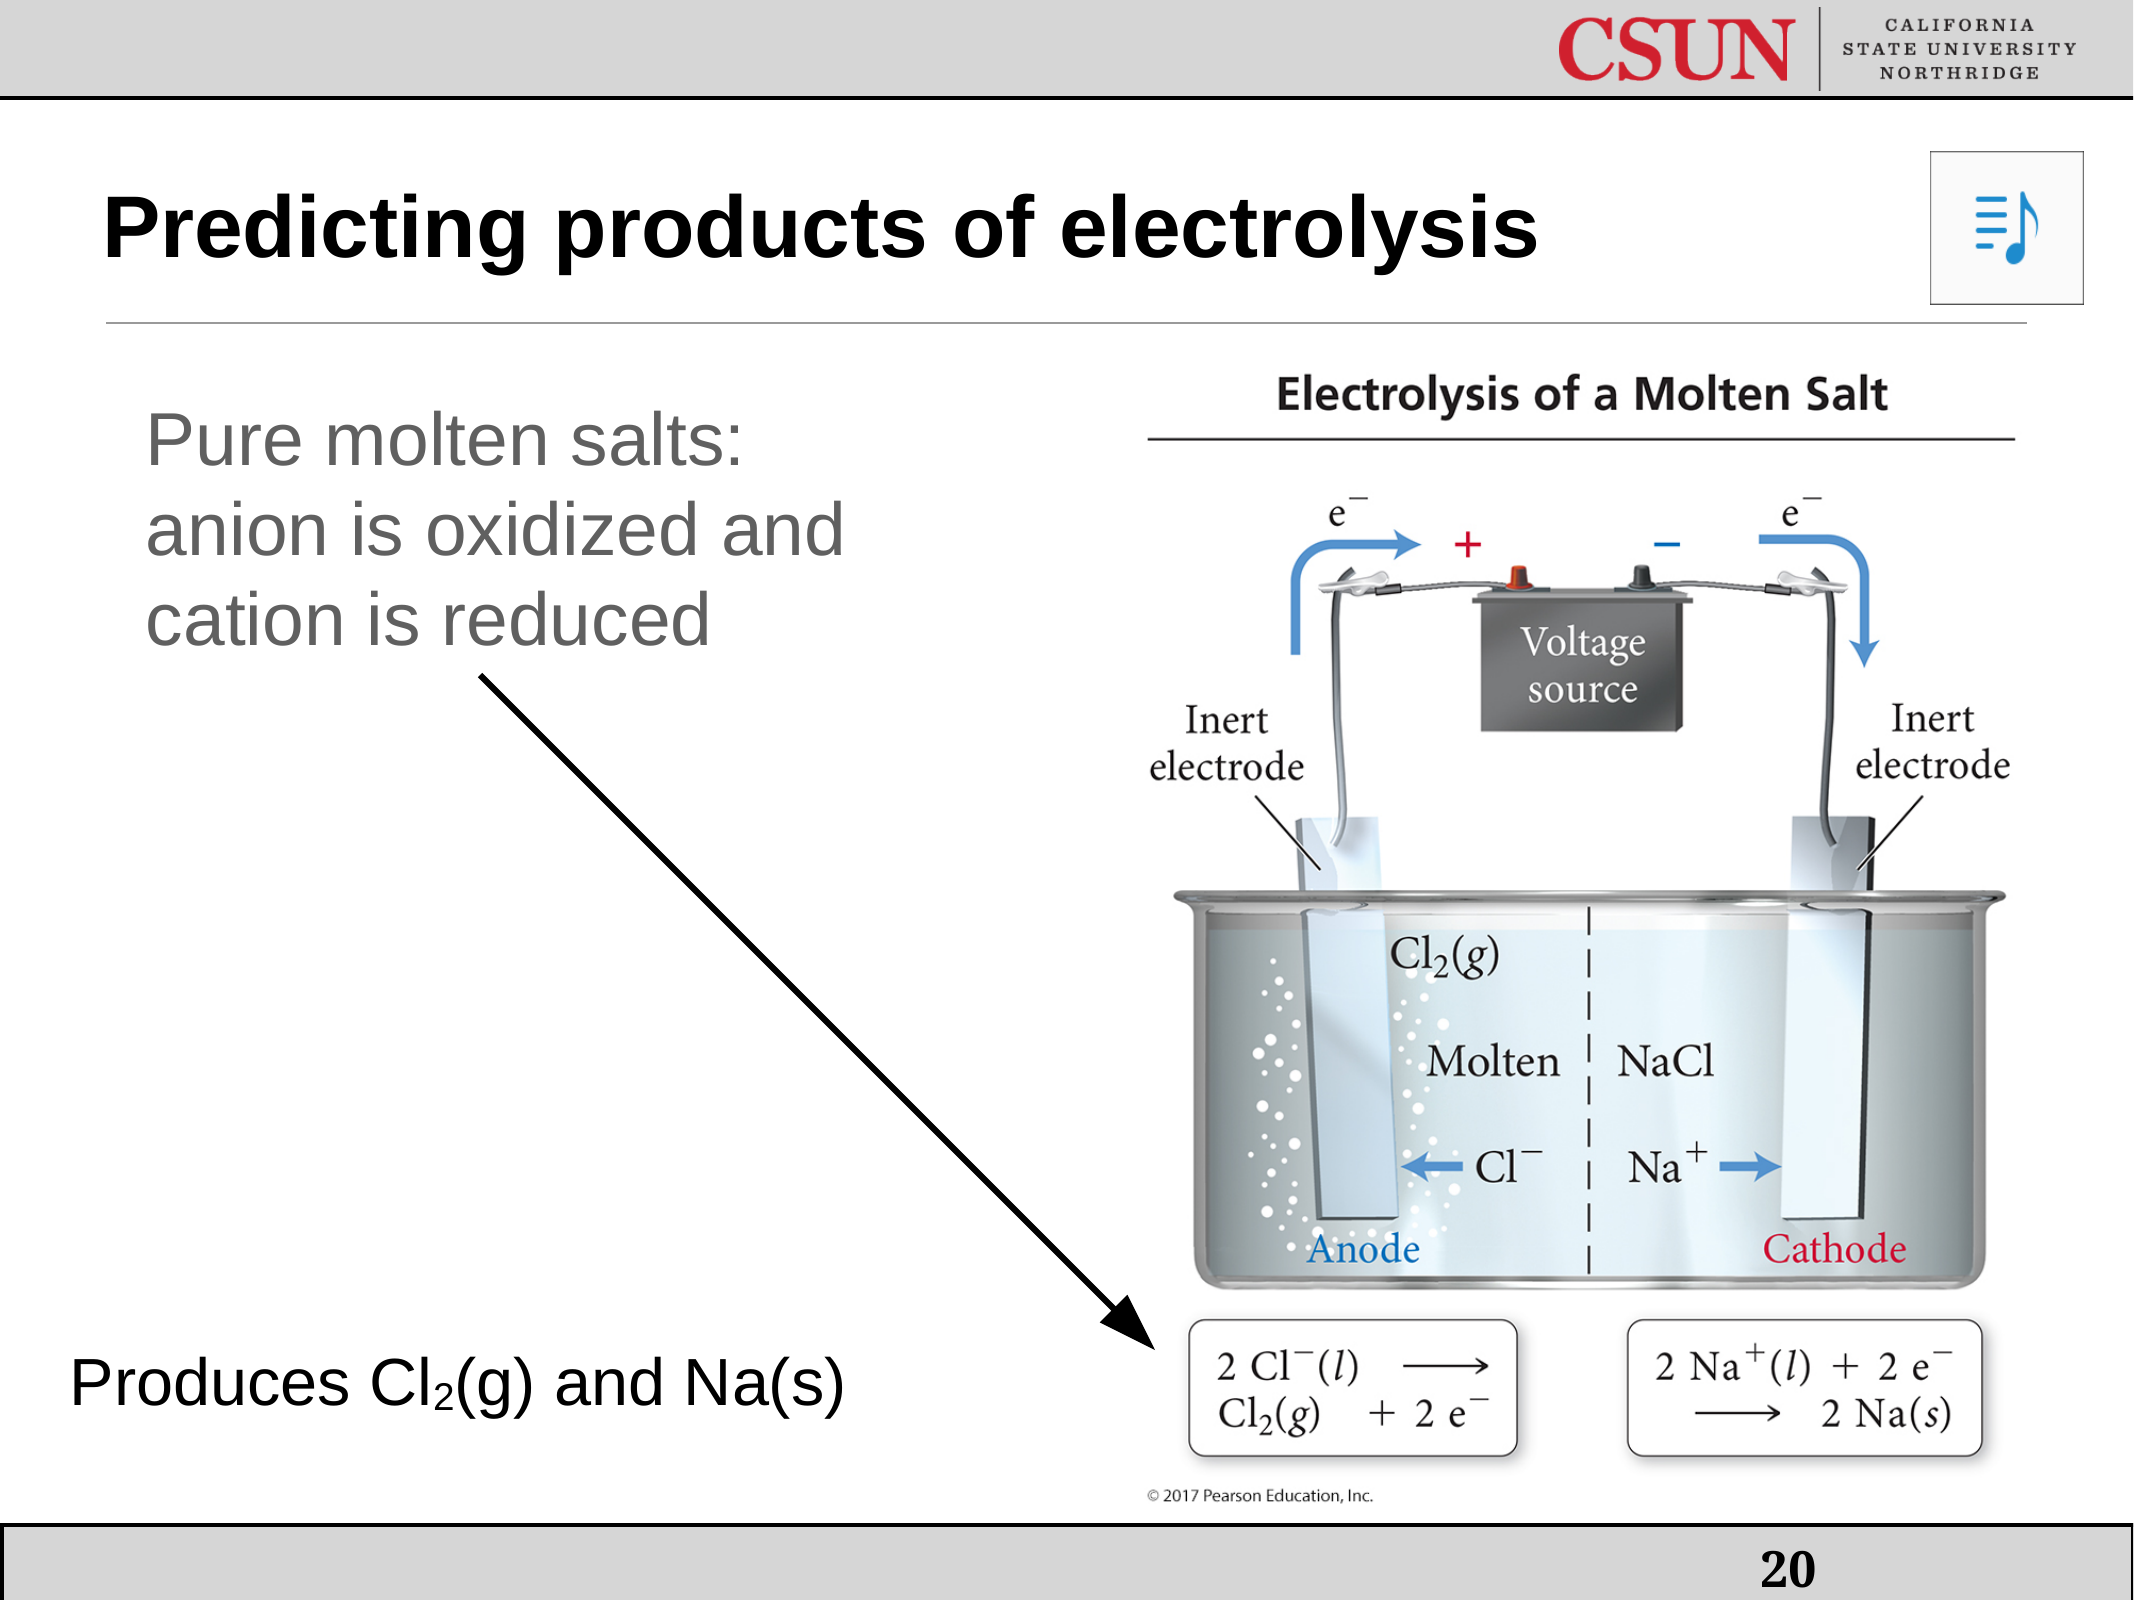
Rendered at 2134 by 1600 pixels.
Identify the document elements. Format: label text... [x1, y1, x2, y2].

list Pure molten salts: anion is oxidized and cation is reduced [93, 382, 856, 706]
text_box Produces Cl2(g) and Na(s) [55, 1331, 901, 1437]
title Predicting products of electrolysis [93, 104, 2040, 284]
picture [1559, 7, 2076, 91]
text_box [1929, 150, 2086, 306]
picture [1136, 362, 2027, 1512]
